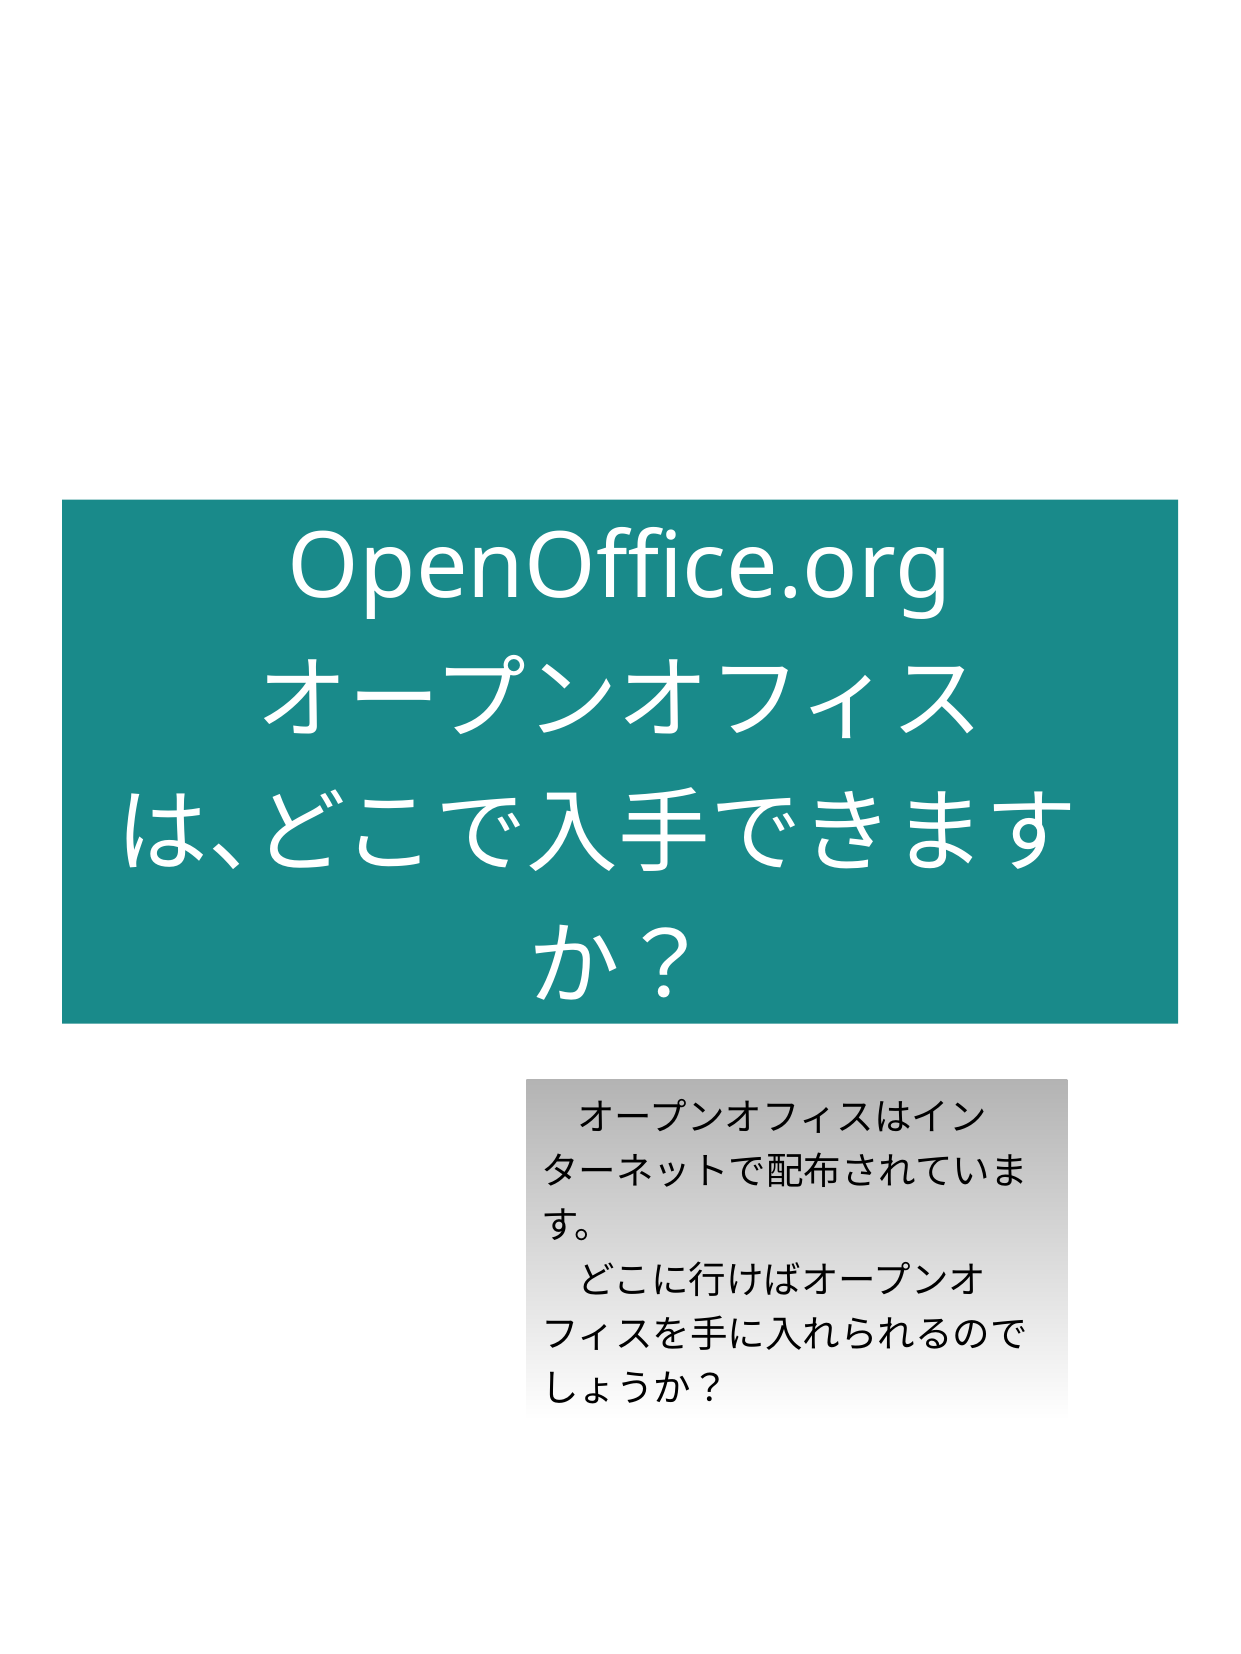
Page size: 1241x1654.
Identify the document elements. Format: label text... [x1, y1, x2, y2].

title OpenOffice.org オープンオフィス は、どこで入手できますか？ [62, 623, 1179, 900]
text_box オープンオフィスはインターネットで配布されています。 どこに行けばオープンオフィスを手に入れられるのでしょうか？ [526, 1079, 1068, 1245]
